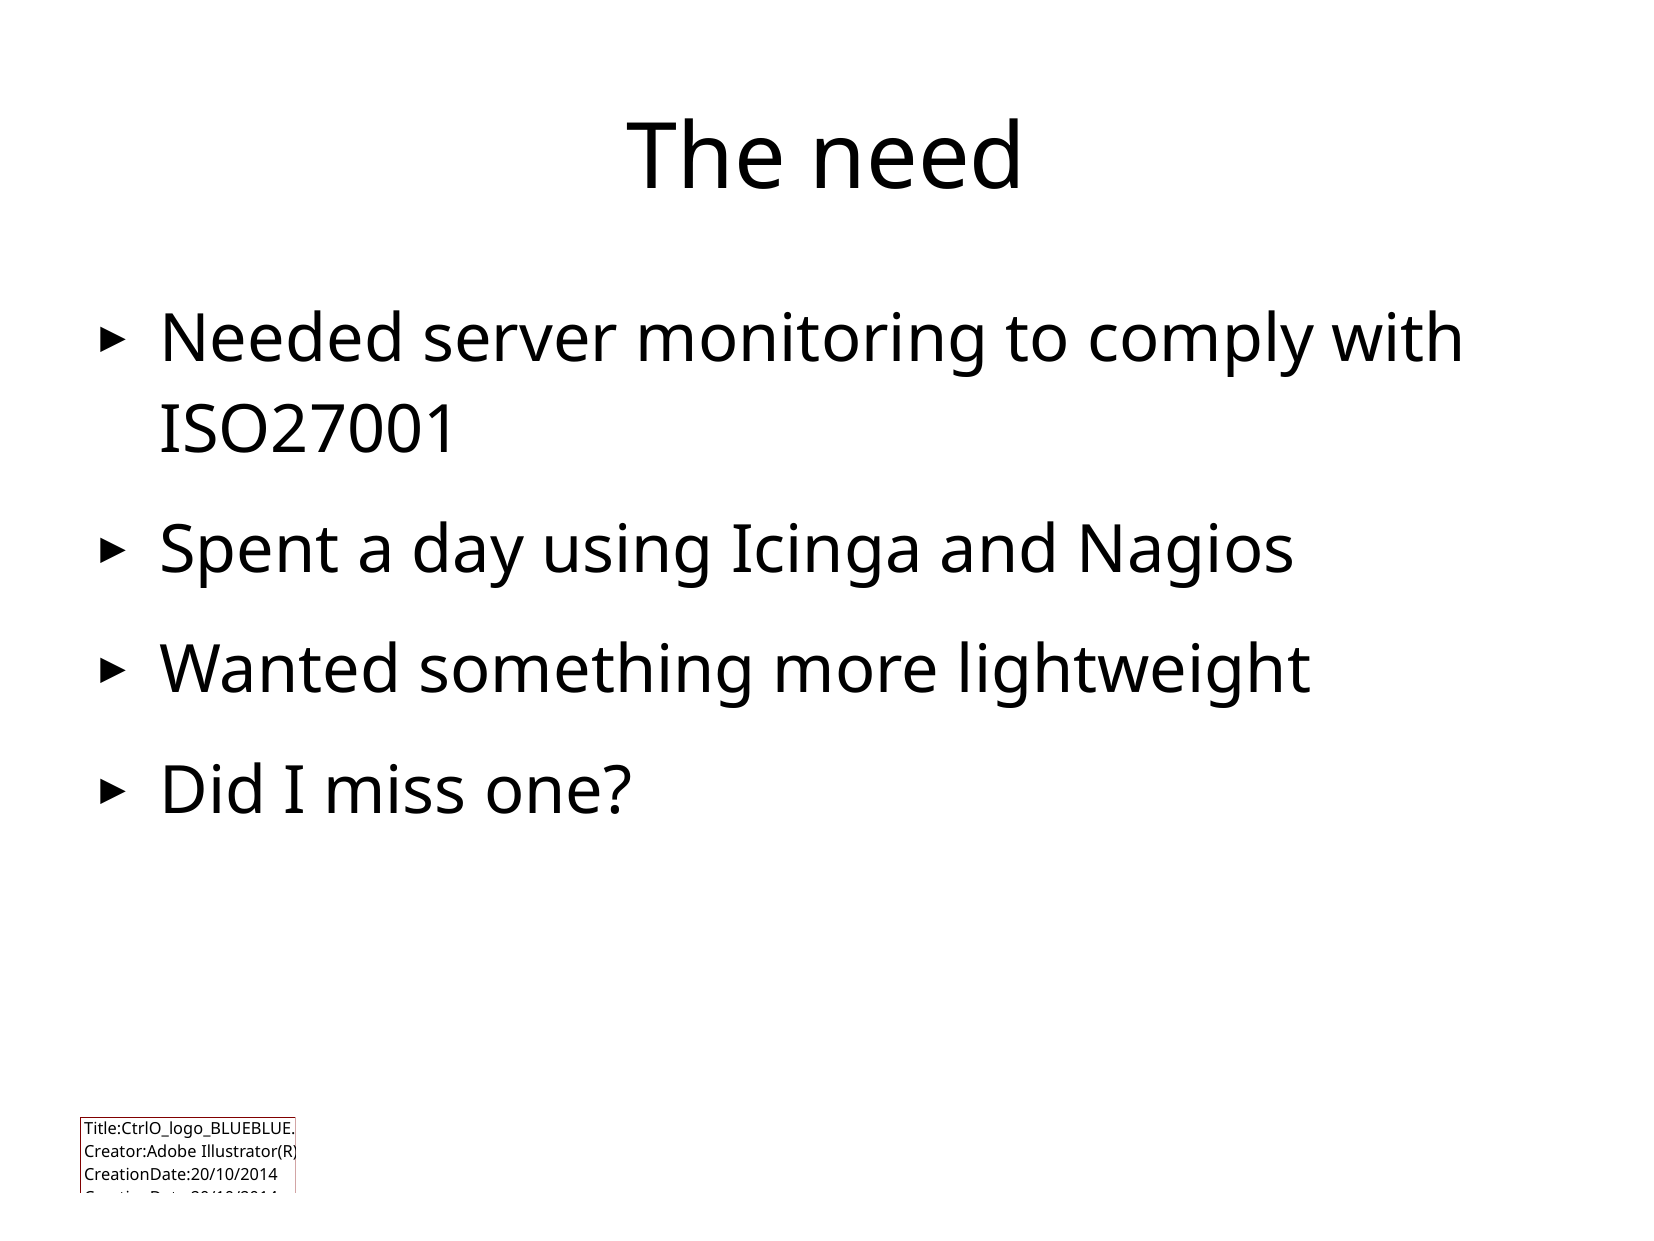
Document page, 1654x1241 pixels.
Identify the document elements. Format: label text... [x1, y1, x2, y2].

title The need [82, 49, 1571, 257]
list Needed server monitoring to comply with ISO27001 Spent a day using Icinga and Nagios Wanted something more lightweight Did I miss one? [82, 290, 1571, 1010]
